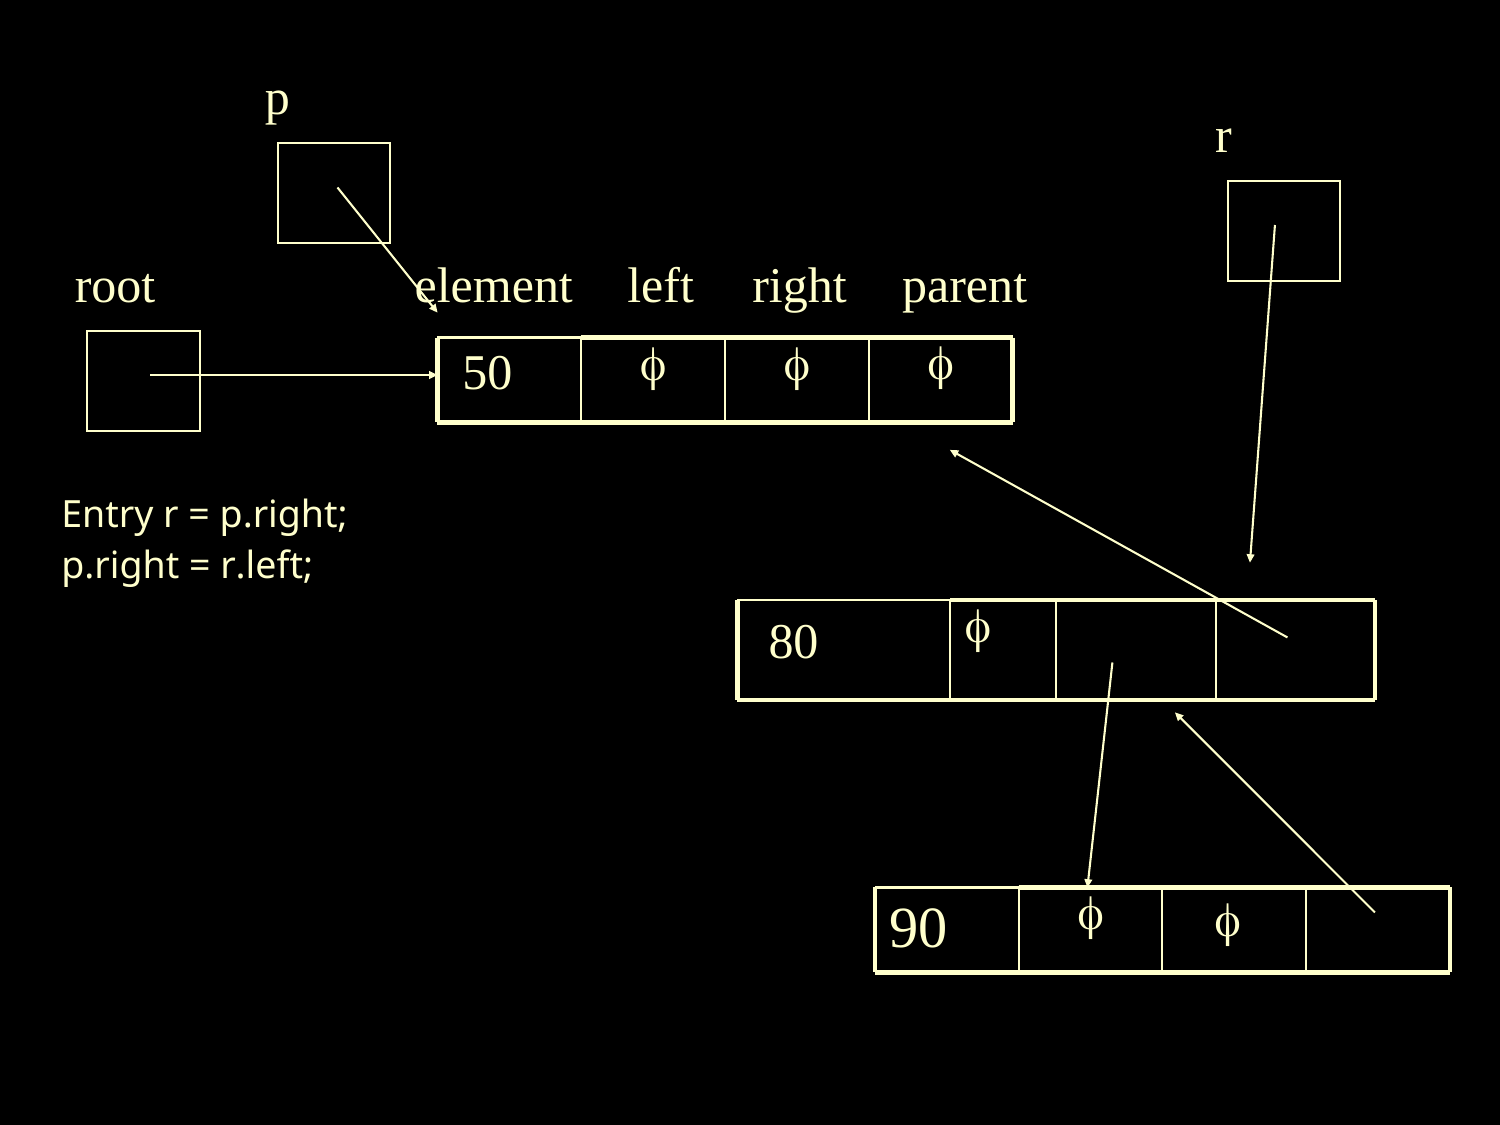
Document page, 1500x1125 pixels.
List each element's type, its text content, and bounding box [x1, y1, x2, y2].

text_box  [582, 340, 724, 420]
text_box root [59, 249, 171, 321]
text_box  [726, 340, 868, 420]
text_box Entry r = p.right; p.right = r.left; [46, 480, 363, 598]
text_box 50 [447, 337, 528, 409]
text_box  [1199, 894, 1256, 956]
text_box  [951, 602, 1055, 698]
text_box p [250, 62, 305, 134]
text_box  [912, 337, 969, 399]
text_box right [737, 249, 862, 321]
text_box  [1062, 887, 1119, 949]
text_box parent [887, 249, 1043, 321]
text_box element [399, 249, 589, 321]
text_box 90 [877, 889, 1018, 970]
text_box 80 [753, 606, 834, 678]
text_box r [1200, 99, 1247, 171]
text_box left [612, 249, 710, 321]
